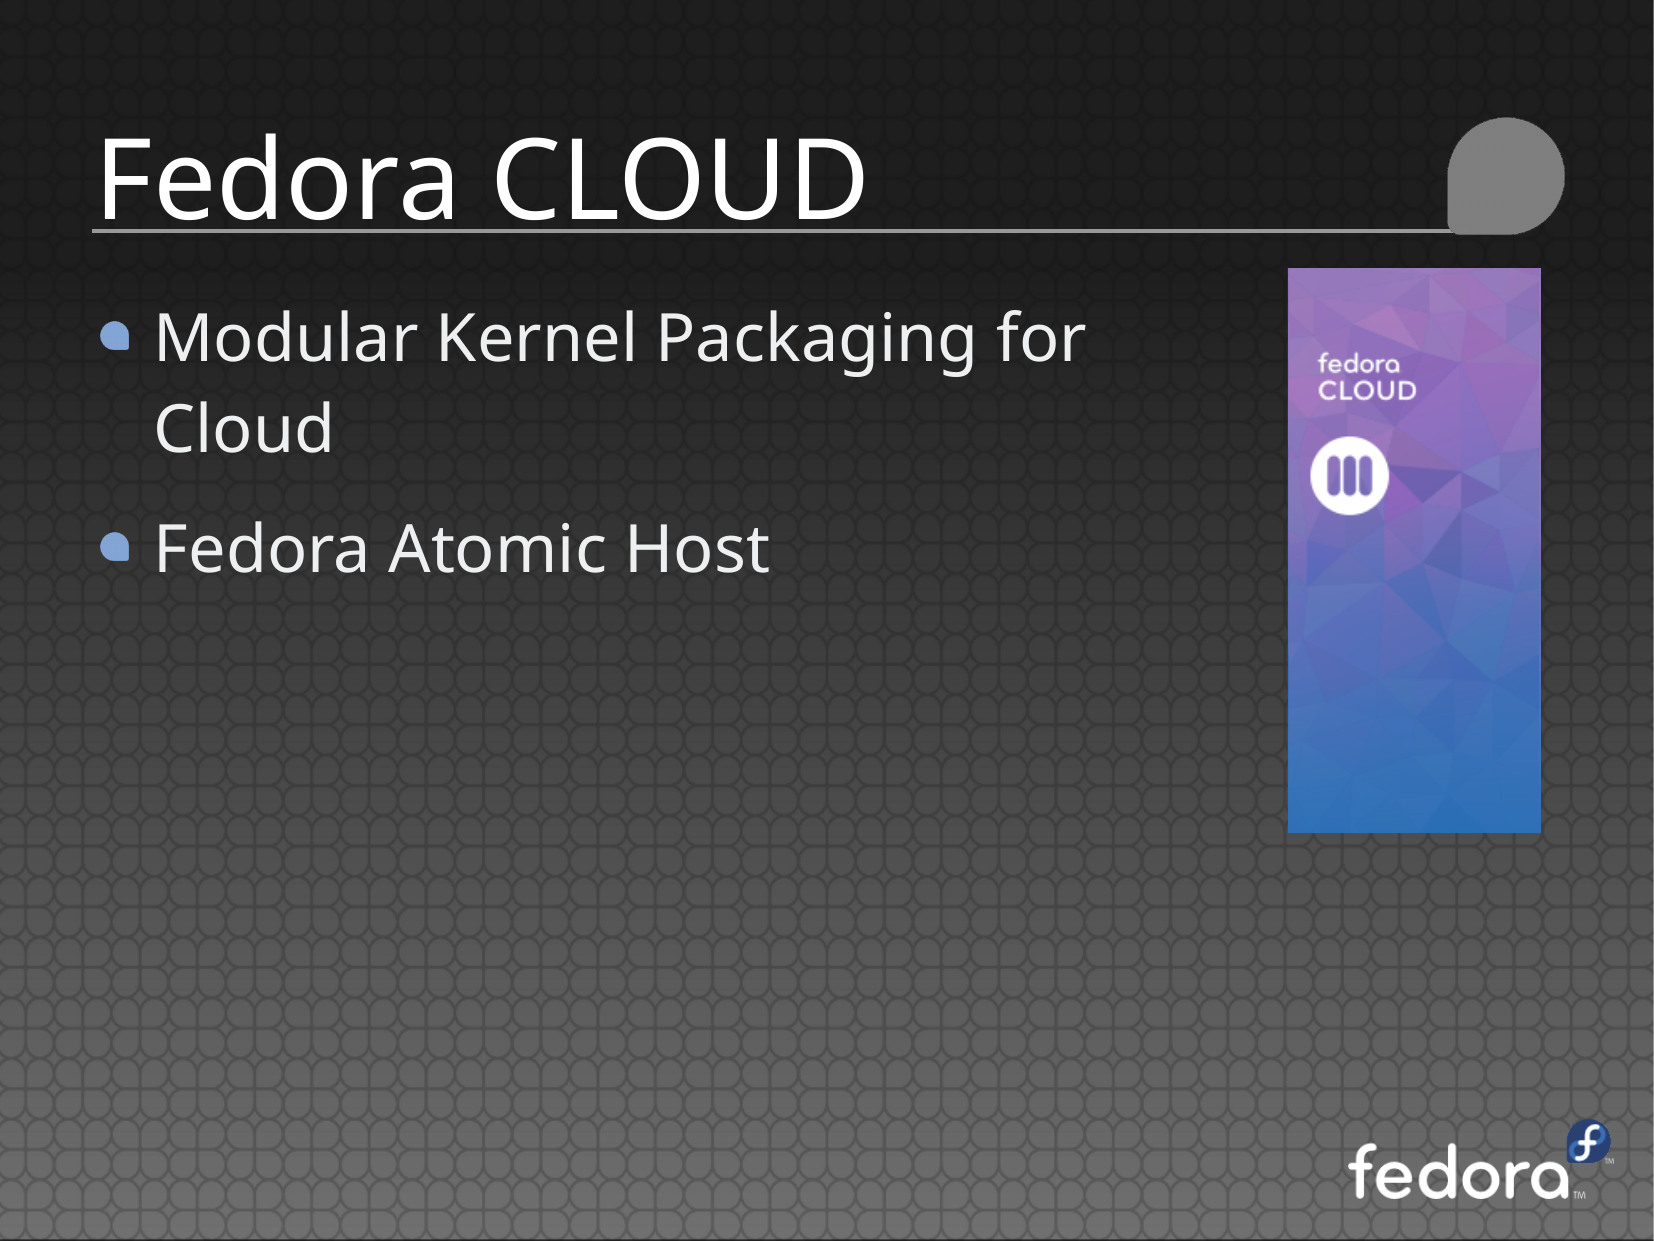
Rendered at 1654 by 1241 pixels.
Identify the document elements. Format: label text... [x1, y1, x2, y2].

list Modular Kernel Packaging for Cloud Fedora Atomic Host [82, 290, 1186, 1094]
list [1287, 268, 1541, 833]
picture [0, 0, 1654, 1241]
title Fedora CLOUD [94, 100, 1426, 251]
